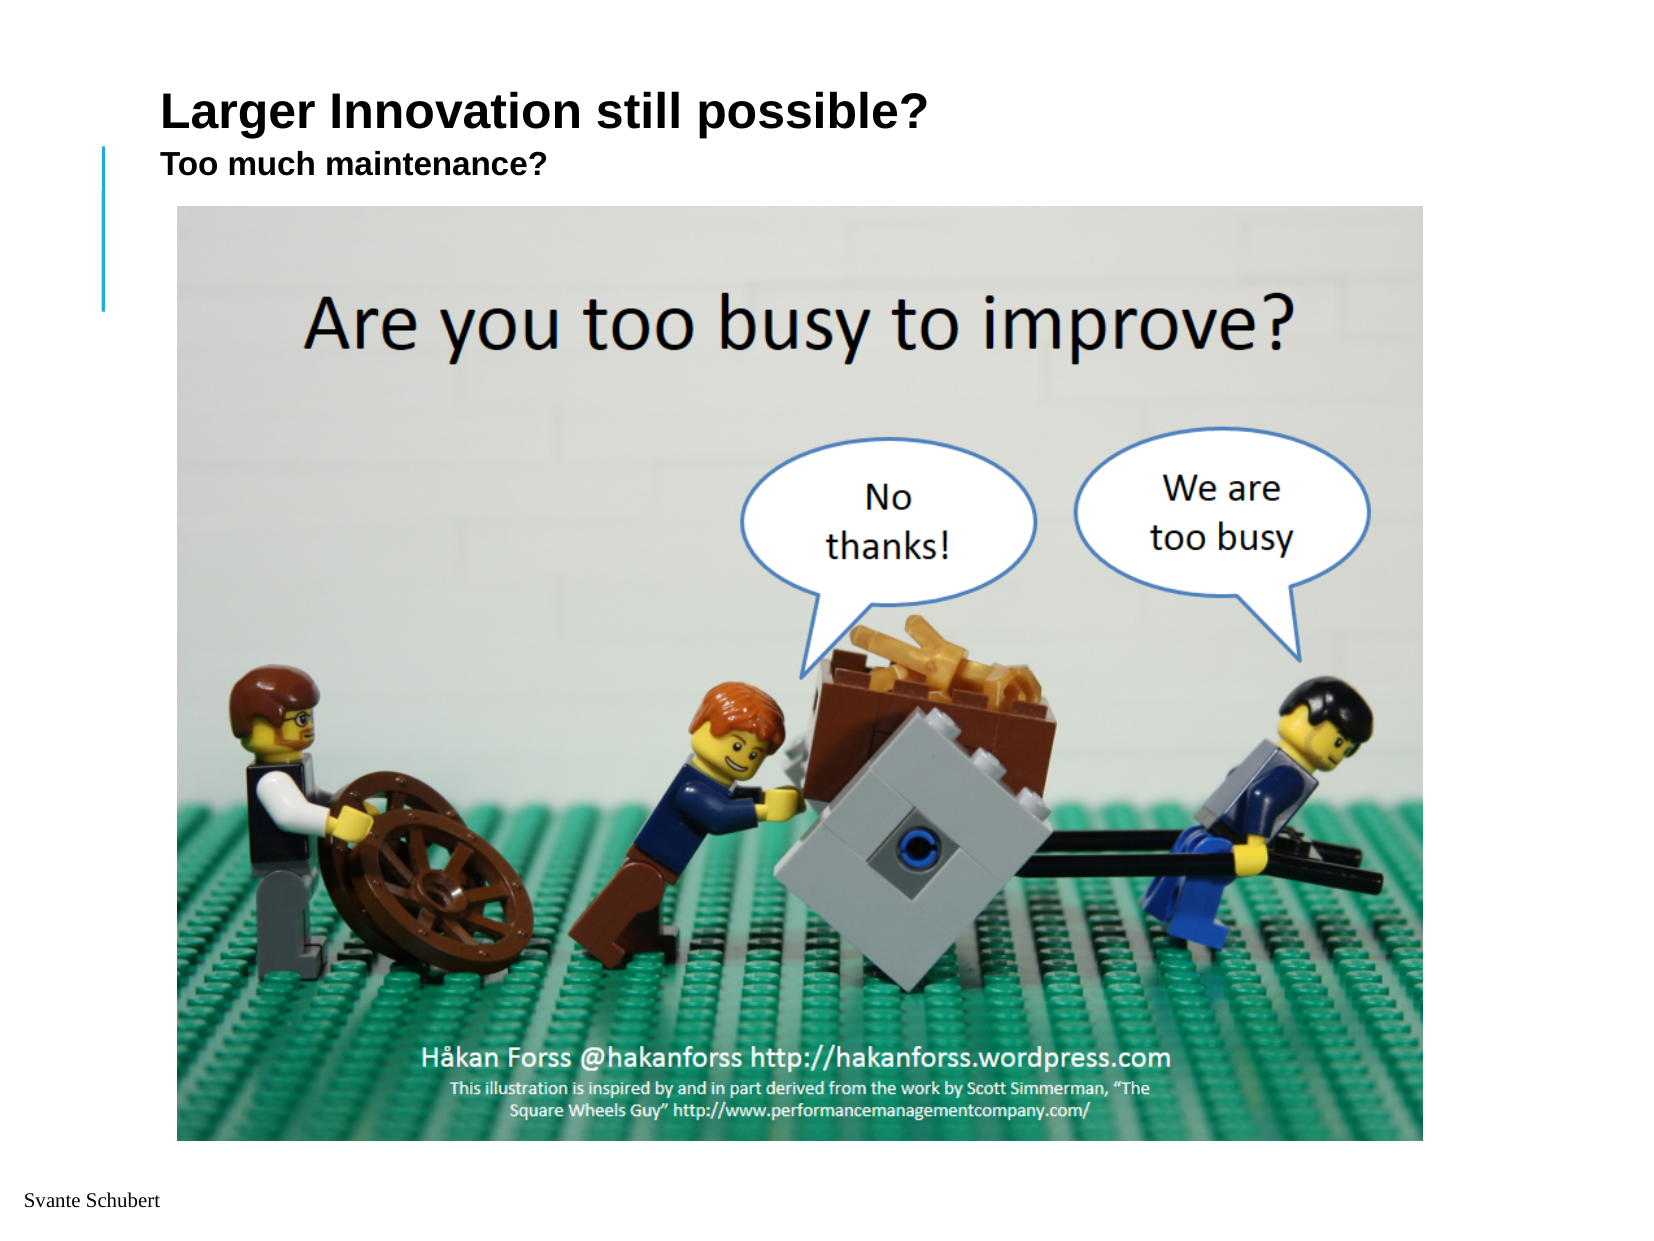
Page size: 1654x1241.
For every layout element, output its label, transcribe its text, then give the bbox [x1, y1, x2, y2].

text_box Svante Schubert [23, 1186, 588, 1218]
title Larger Innovation still possible? Too much maintenance? [160, 74, 1530, 242]
picture [177, 206, 1423, 1141]
